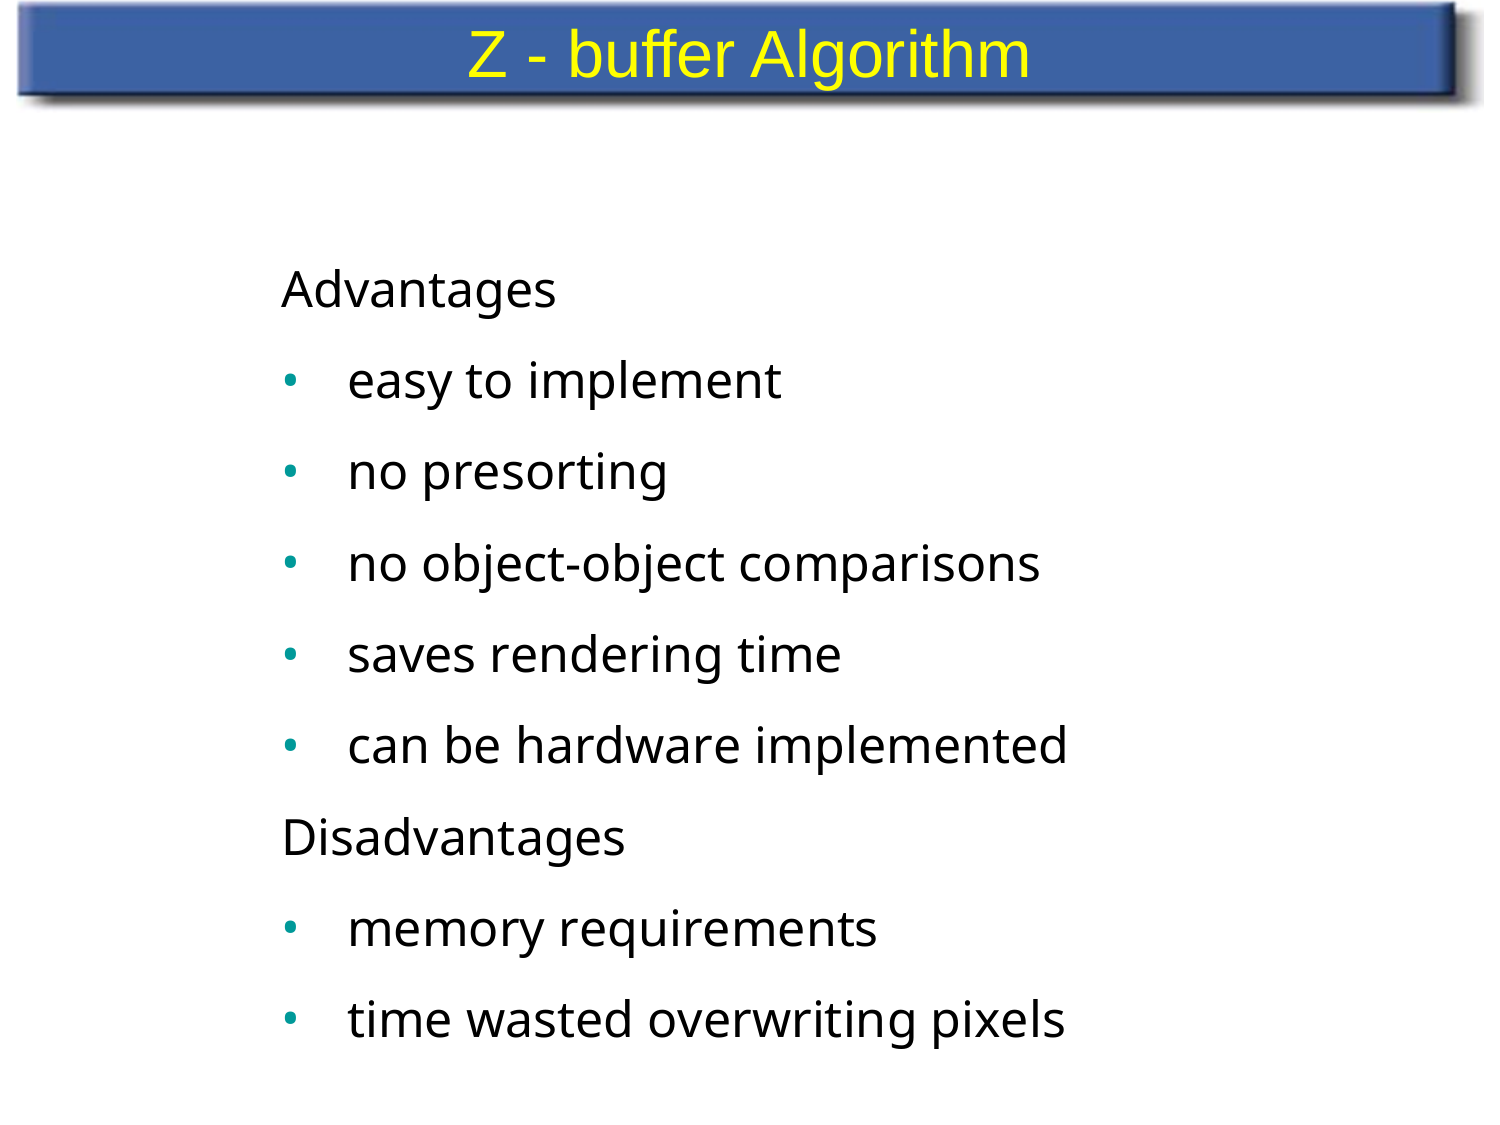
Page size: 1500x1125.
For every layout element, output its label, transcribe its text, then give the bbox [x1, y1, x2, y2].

title Z - buffer Algorithm [112, 0, 1388, 102]
text_box Advantages easy to implement no presorting no object-object comparisons saves rendering time can be hardware implemented Disadvantages memory requirements time wasted overwriting pixels [266, 249, 1234, 1056]
picture [16, 0, 1484, 113]
